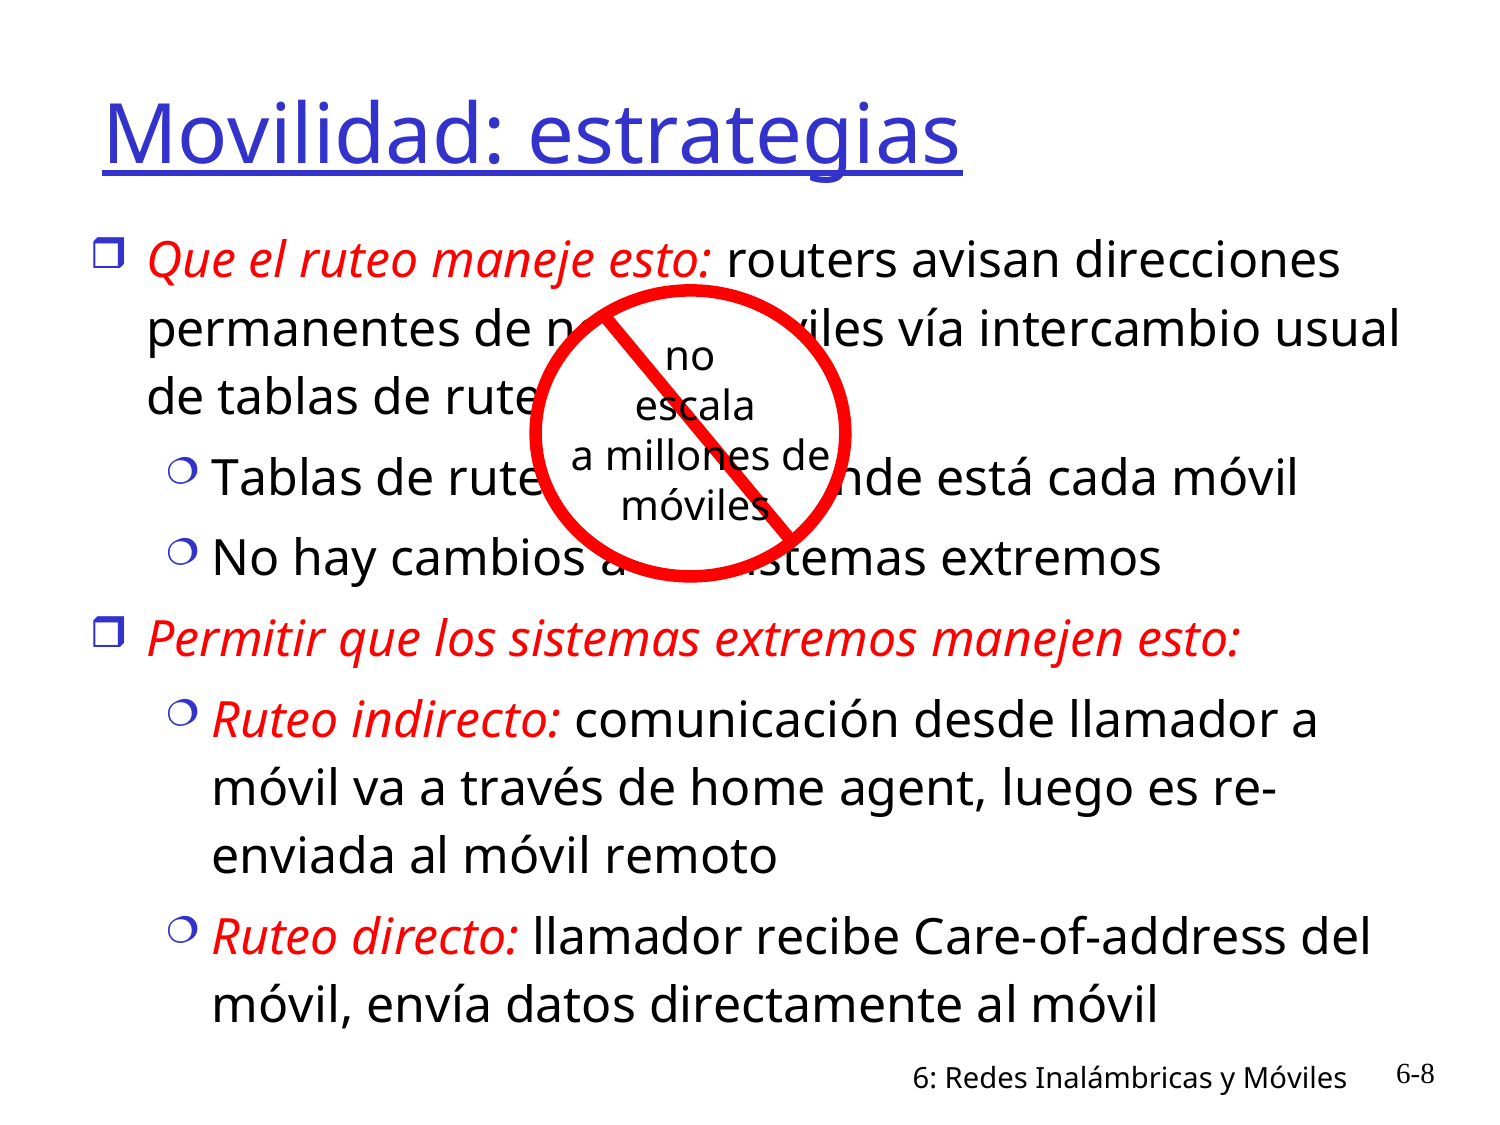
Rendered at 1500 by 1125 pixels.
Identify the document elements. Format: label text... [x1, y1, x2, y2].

list Que el ruteo maneje esto: routers avisan direcciones permanentes de nodos móviles vía intercambio usual de tablas de ruteo. Tablas de ruteo indican dónde está cada móvil No hay cambios a los sistemas extremos Permitir que los sistemas extremos manejen esto: Ruteo indirecto: comunicación desde llamador a móvil va a través de home agent, luego es re-enviada al móvil remoto Ruteo directo: llamador recibe Care-of-address del móvil, envía datos directamente al móvil [75, 216, 1463, 1110]
title Movilidad: estrategias [87, 15, 1363, 247]
text_box [594, 290, 787, 321]
text_box [583, 537, 786, 577]
text_box no escala a millones de móviles [508, 321, 882, 537]
